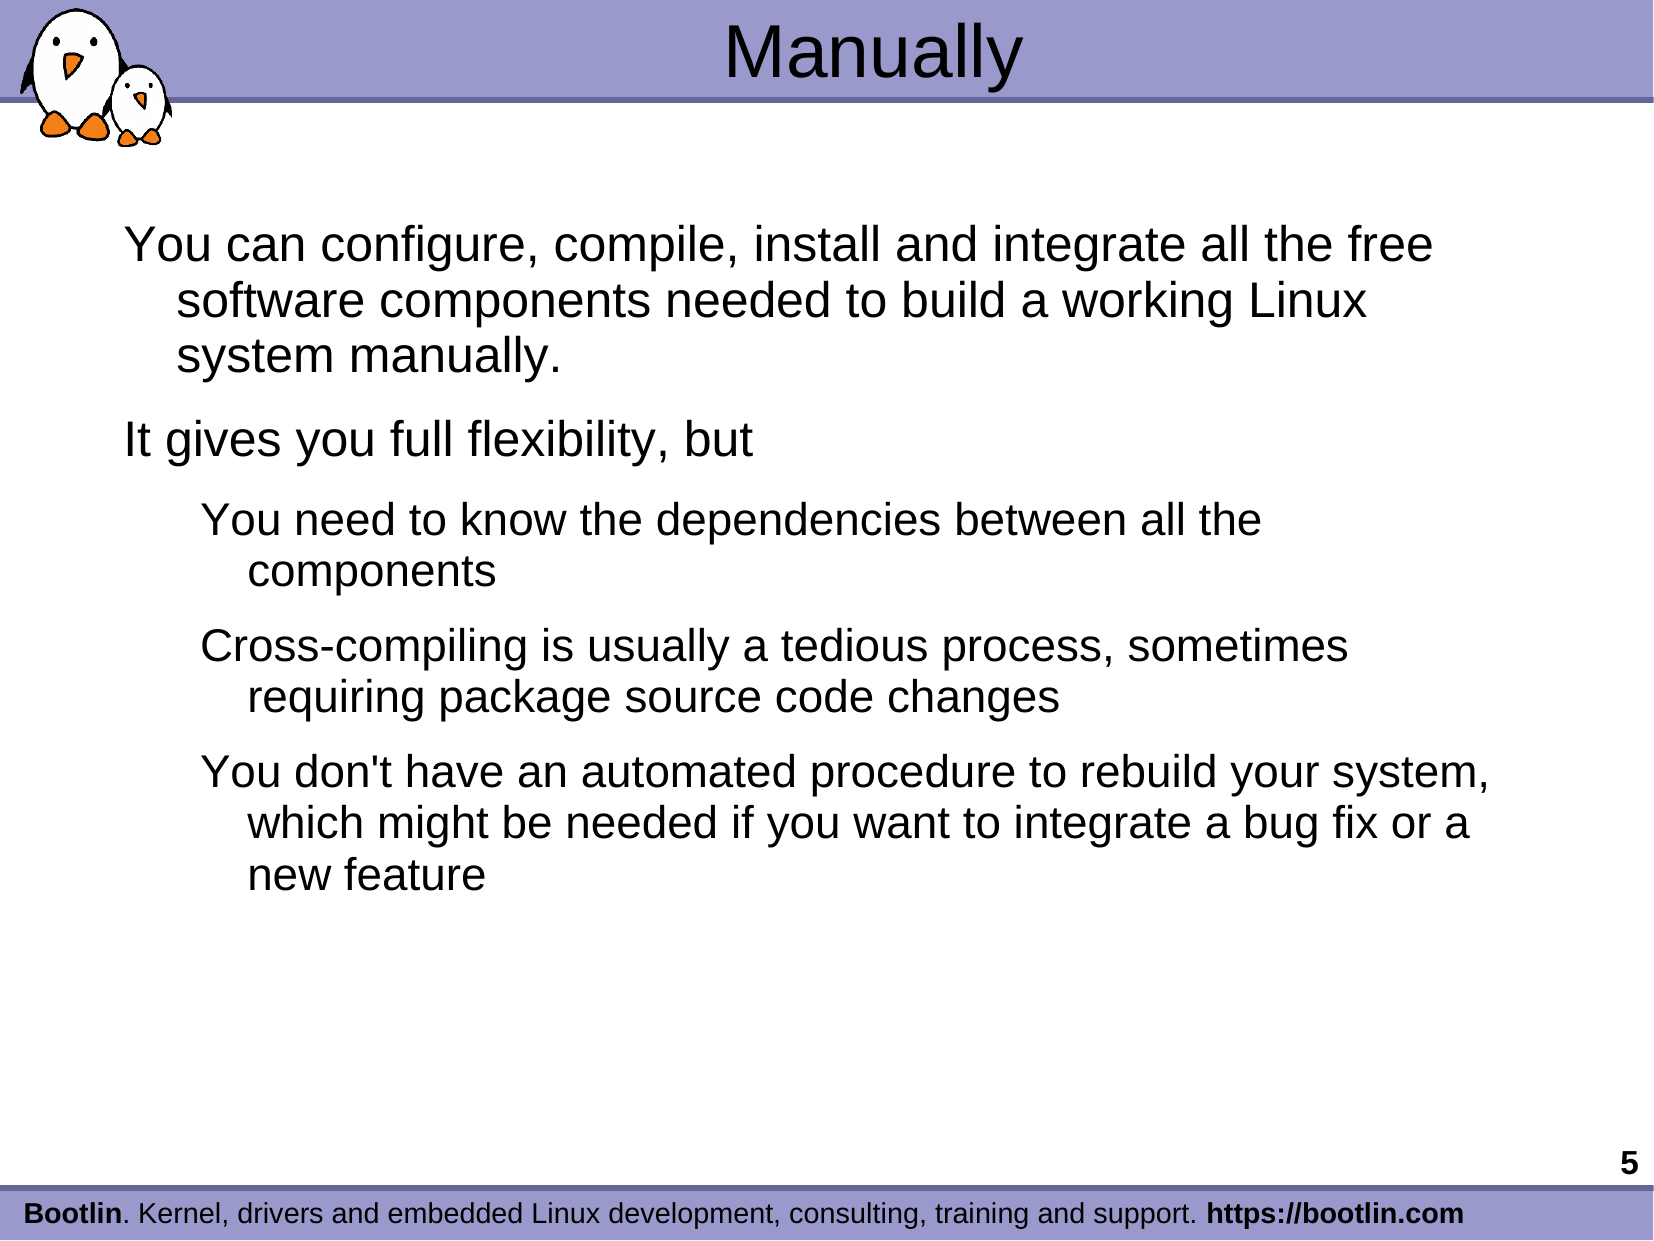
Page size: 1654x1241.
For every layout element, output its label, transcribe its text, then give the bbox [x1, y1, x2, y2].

title Manually [197, 5, 1551, 97]
list You can configure, compile, install and integrate all the free software components needed to build a working Linux system manually. It gives you full flexibility, but You need to know the dependencies between all the components Cross-compiling is usually a tedious process, sometimes requiring package source code changes You don't have an automated procedure to rebuild your system, which might be needed if you want to integrate a bug fix or a new feature [105, 216, 1518, 1066]
picture [20, 8, 172, 147]
